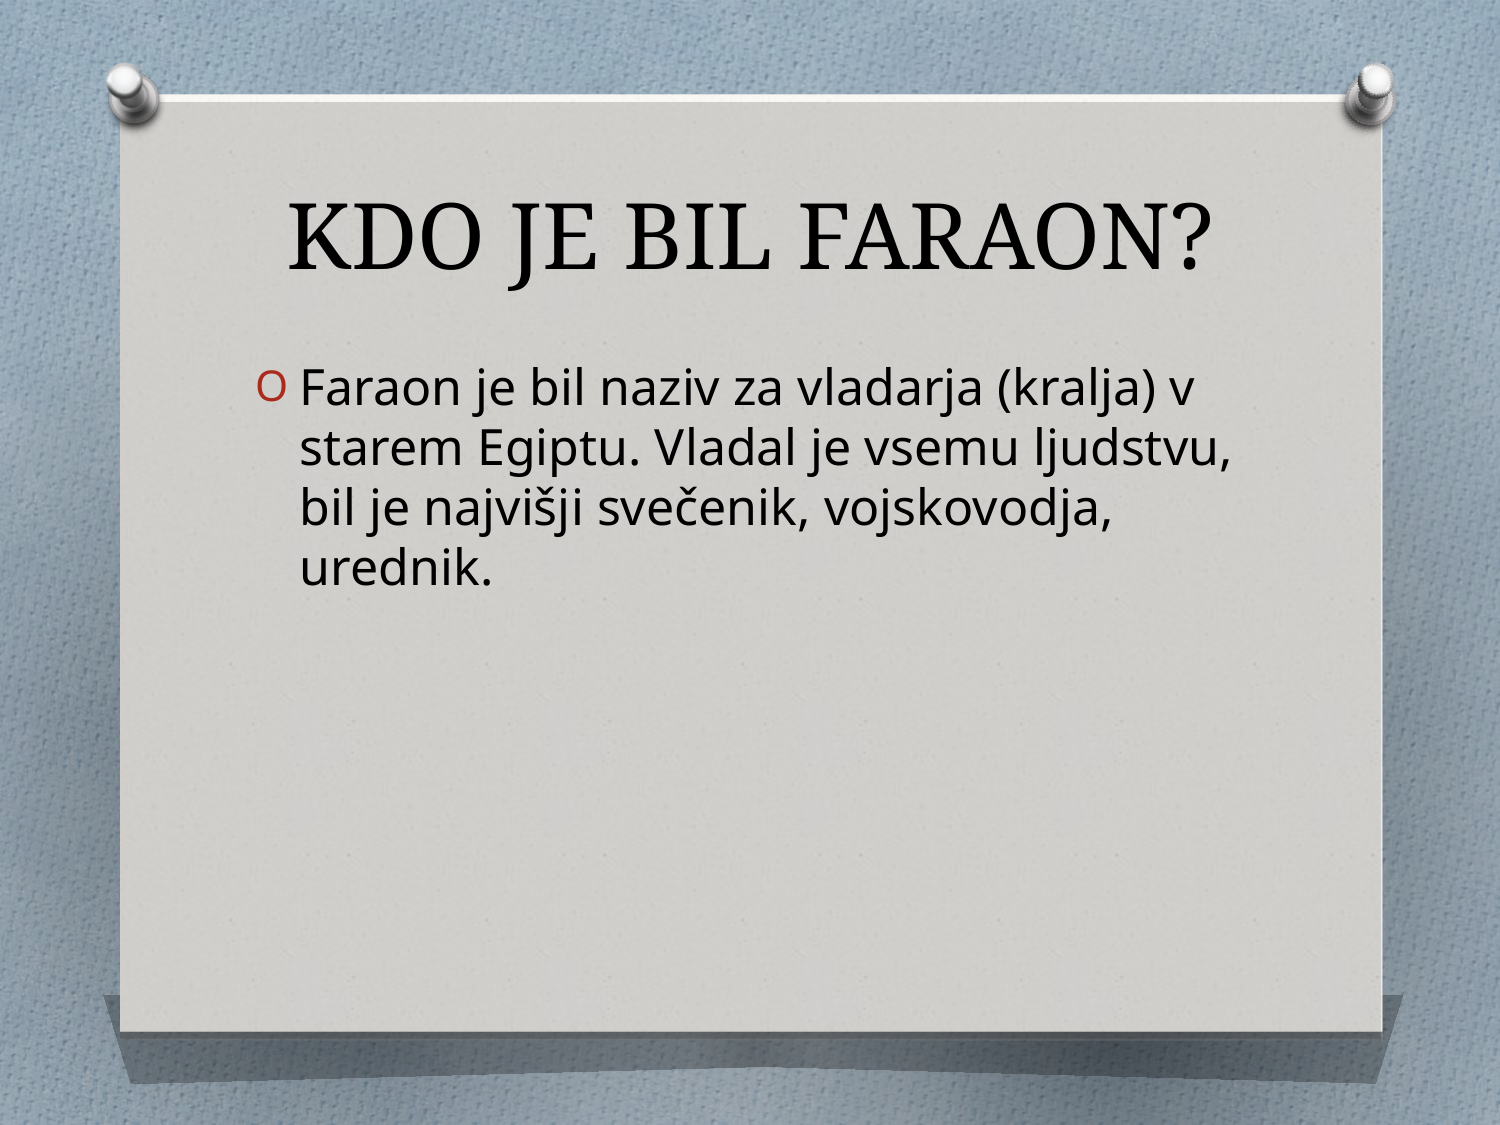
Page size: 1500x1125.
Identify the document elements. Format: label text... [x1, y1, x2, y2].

list Faraon je bil naziv za vladarja (kralja) v starem Egiptu. Vladal je vsemu ljudstvu, bil je najvišji svečenik, vojskovodja, urednik. [240, 347, 1257, 939]
title KDO JE BIL FARAON? [179, 134, 1323, 332]
picture [0, 0, 1500, 231]
